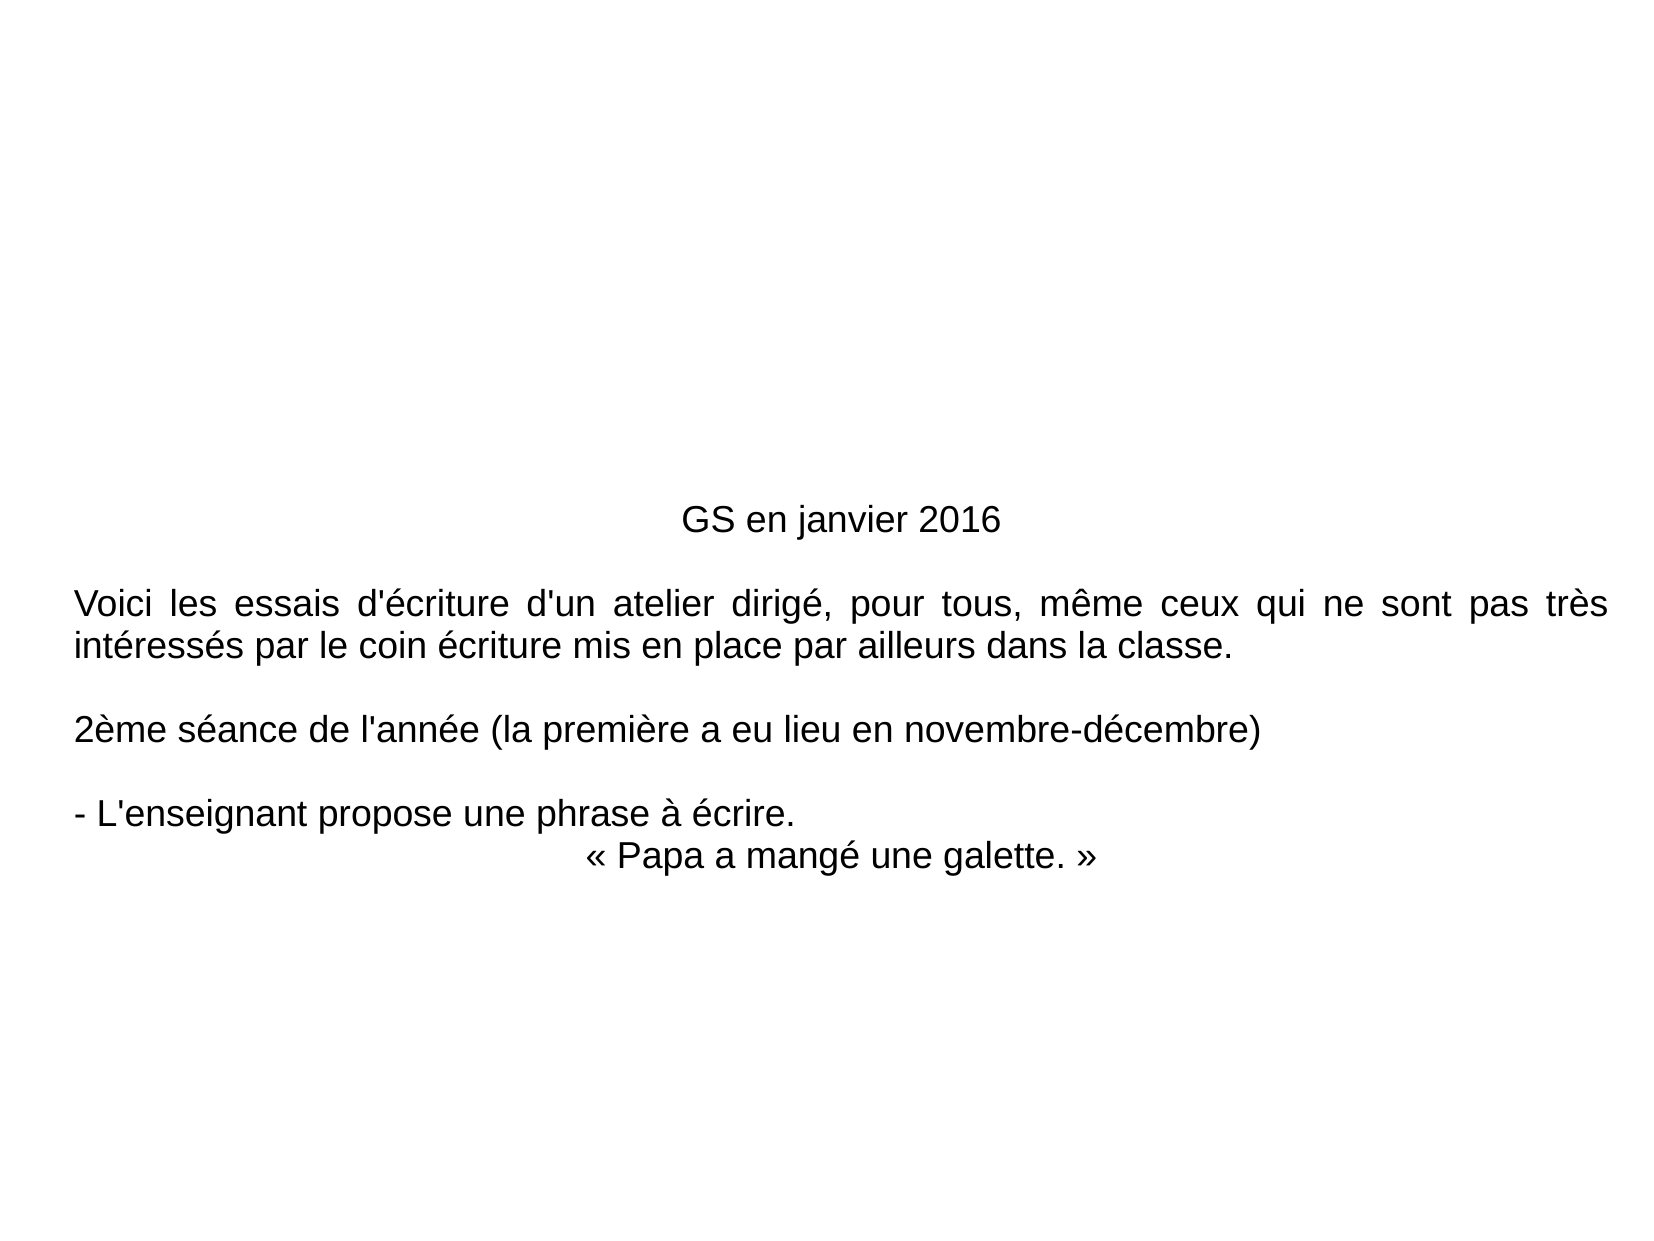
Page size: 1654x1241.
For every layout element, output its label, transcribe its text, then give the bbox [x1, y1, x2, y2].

text_box GS en janvier 2016 Voici les essais d'écriture d'un atelier dirigé, pour tous, même ceux qui ne sont pas très intéressés par le coin écriture mis en place par ailleurs dans la classe. 2ème séance de l'année (la première a eu lieu en novembre-décembre) - L'enseignant propose une phrase à écrire. « Papa a mangé une galette. » [59, 491, 1625, 969]
